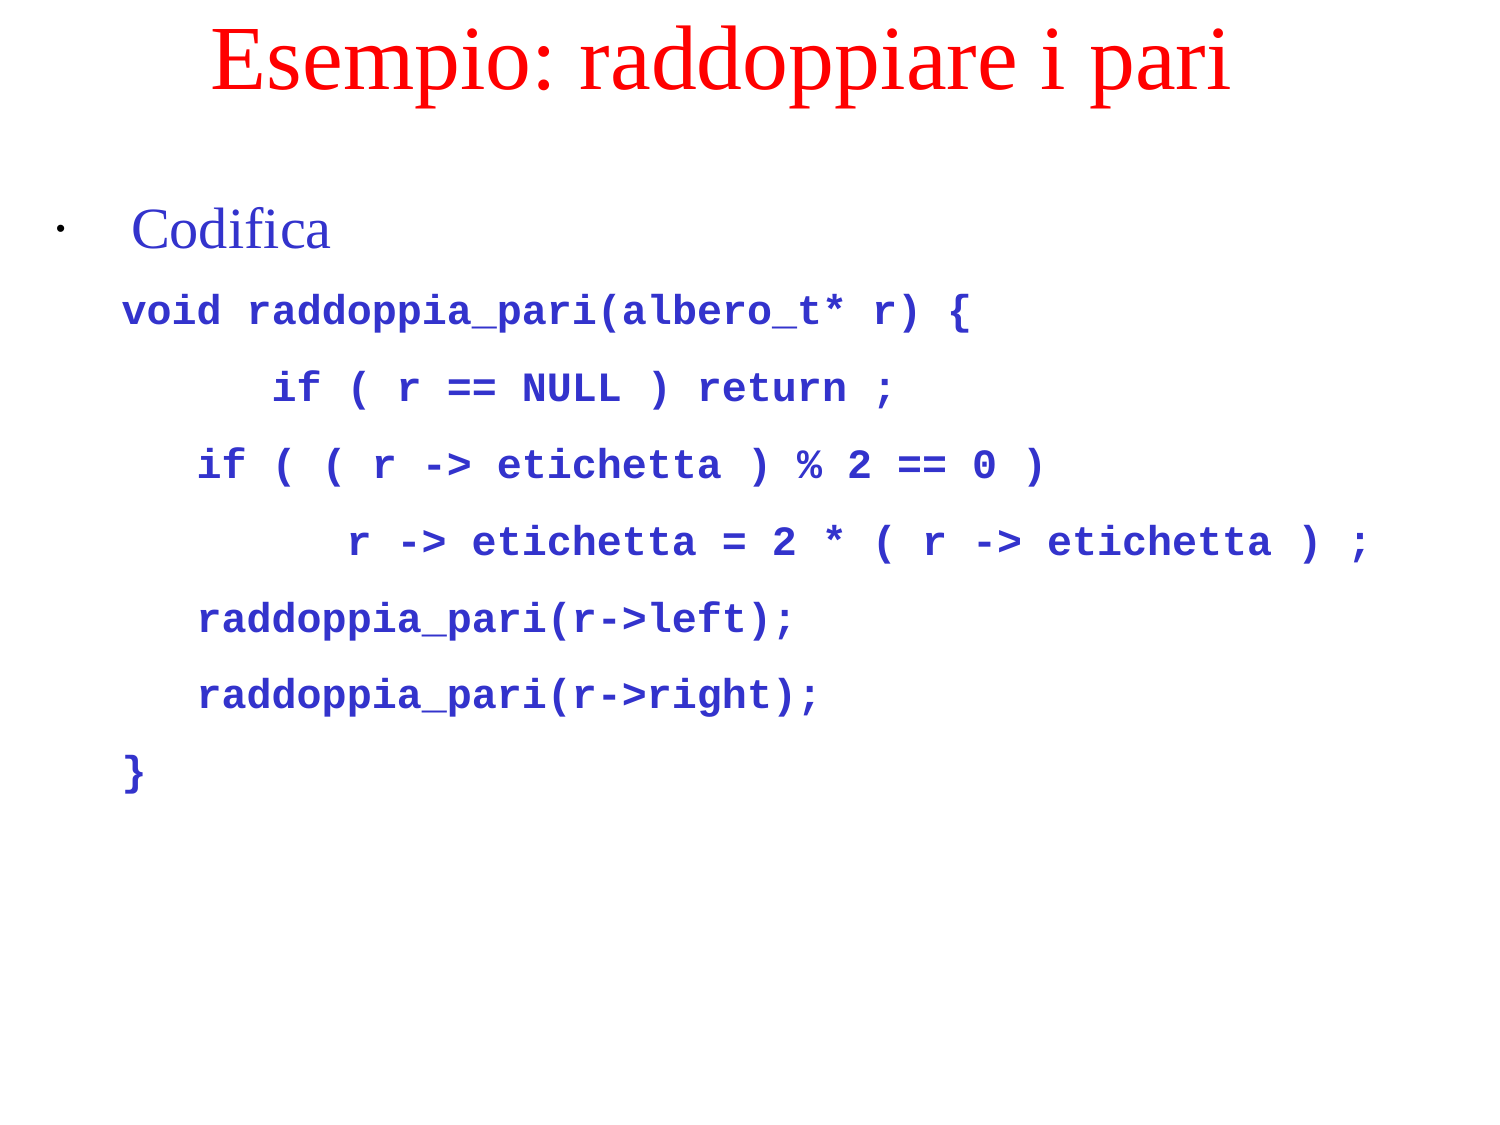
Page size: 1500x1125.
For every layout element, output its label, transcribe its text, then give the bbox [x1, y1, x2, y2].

list Codifica void raddoppia_pari(albero_t* r) { if ( r == NULL ) return ; if ( ( r -> etichetta ) % 2 == 0 ) r -> etichetta = 2 * ( r -> etichetta ) ; raddoppia_pari(r->left); raddoppia_pari(r->right); } [41, 188, 1500, 1000]
title Esempio: raddoppiare i pari [107, 0, 1383, 188]
